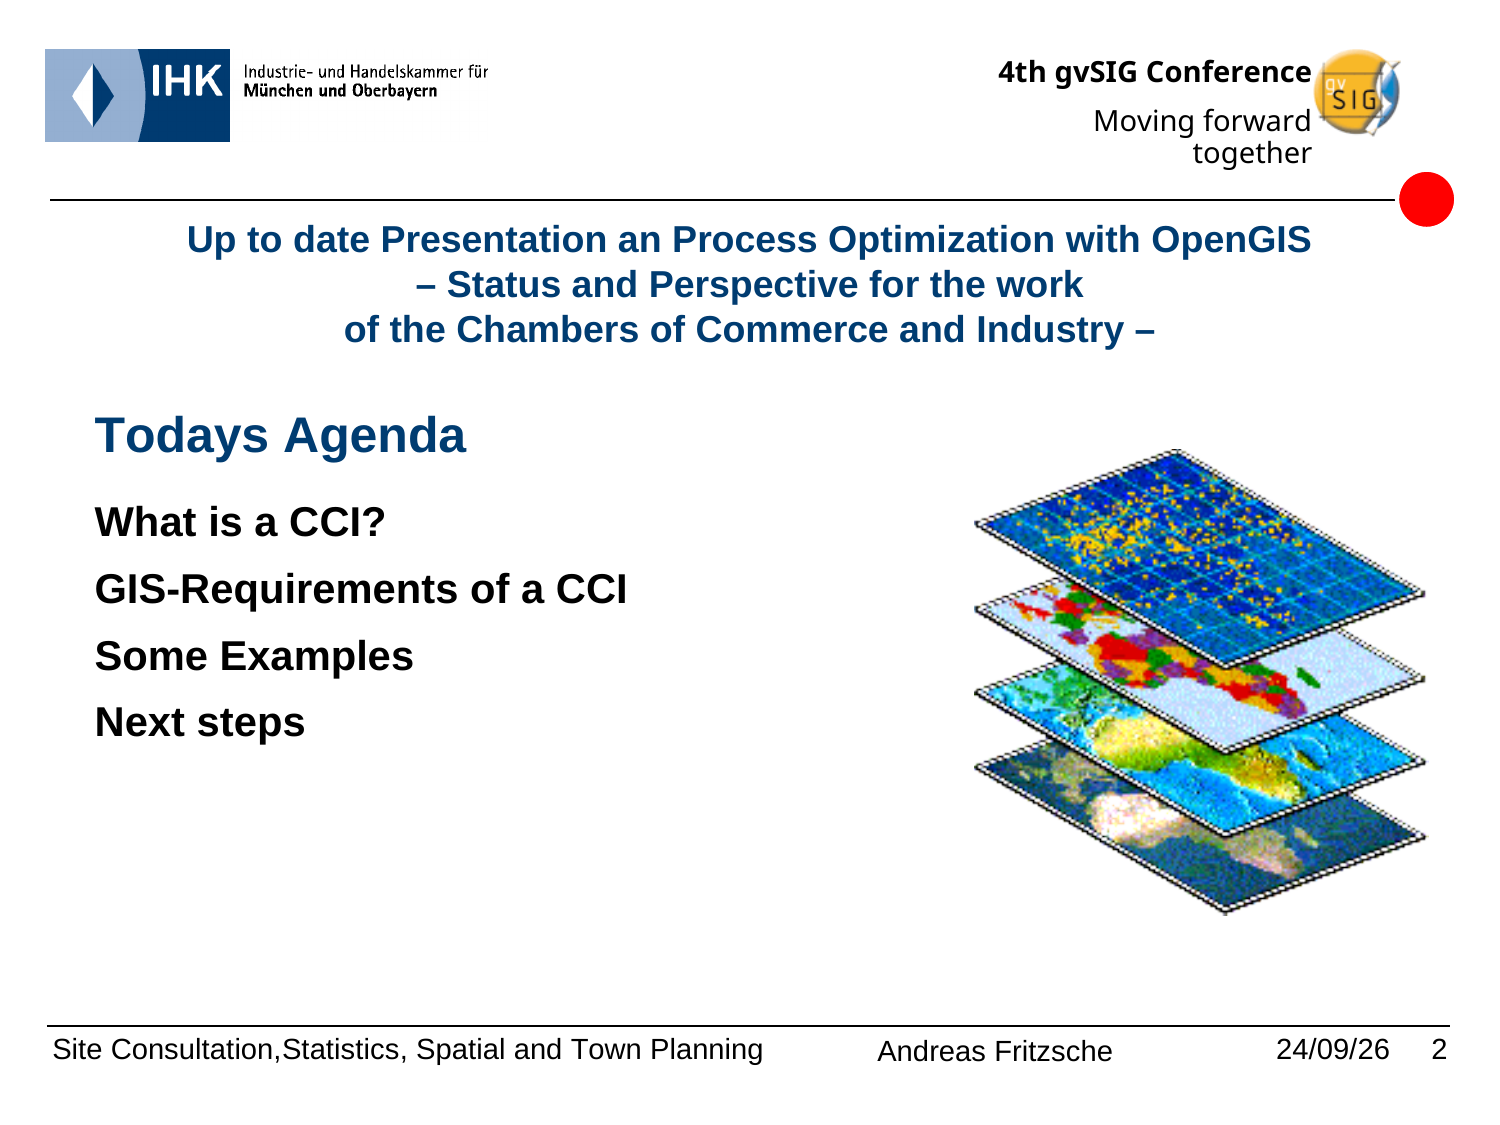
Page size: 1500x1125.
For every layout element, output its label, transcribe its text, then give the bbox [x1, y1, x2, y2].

picture [974, 449, 1429, 916]
list What is a CCI? GIS-Requirements of a CCI Some Examples Next steps [79, 486, 1080, 975]
picture [1312, 49, 1401, 138]
title Todays Agenda [79, 399, 1418, 486]
picture [45, 49, 488, 142]
text_box Up to date Presentation an Process Optimization with OpenGIS – Status and Perspective for the work of the Chambers of Commerce and Industry – [171, 207, 1328, 358]
